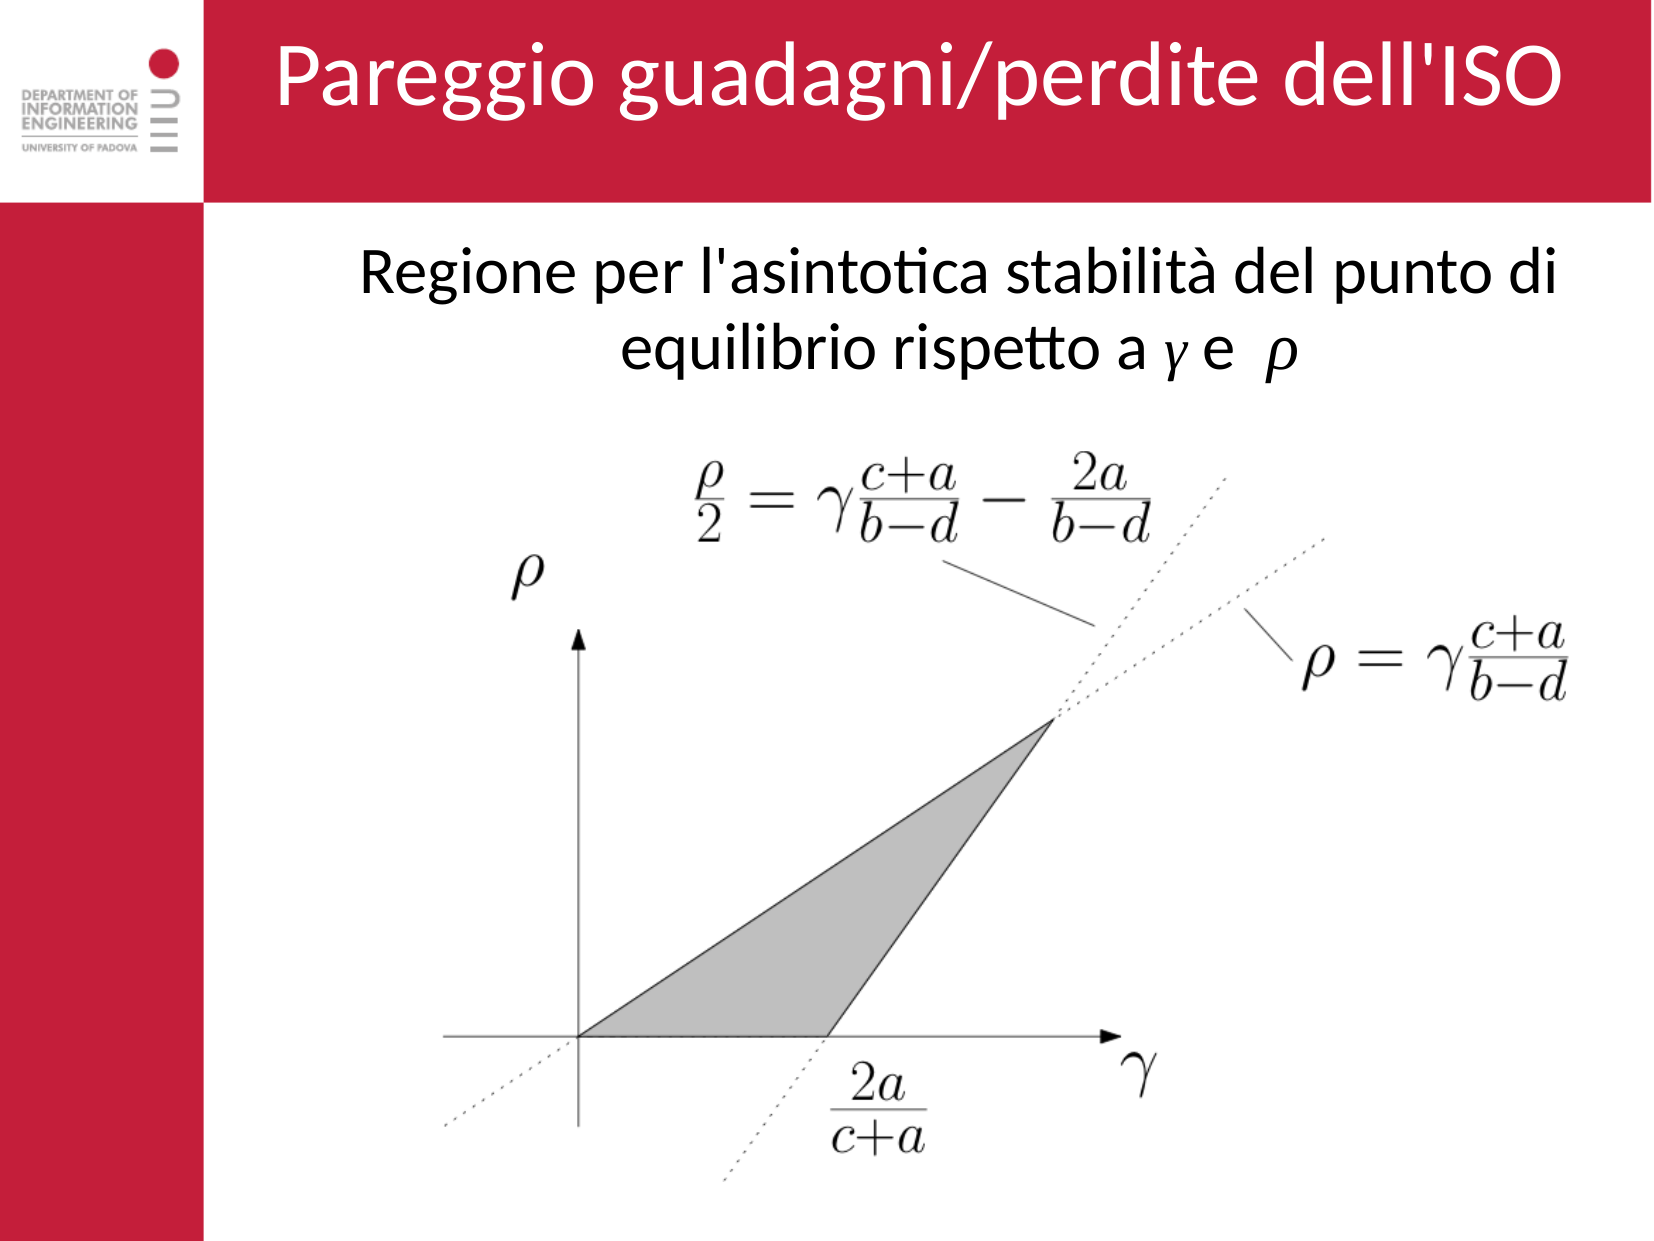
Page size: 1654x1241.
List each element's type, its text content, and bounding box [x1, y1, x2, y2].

picture [442, 450, 1573, 1182]
text_box Regione per l'asintotica stabilità del punto di equilibrio rispetto a γ e ρ [265, 236, 1654, 1241]
text_box Pareggio guadagni/perdite dell'ISO [259, 29, 1654, 157]
picture [0, 0, 1654, 1241]
